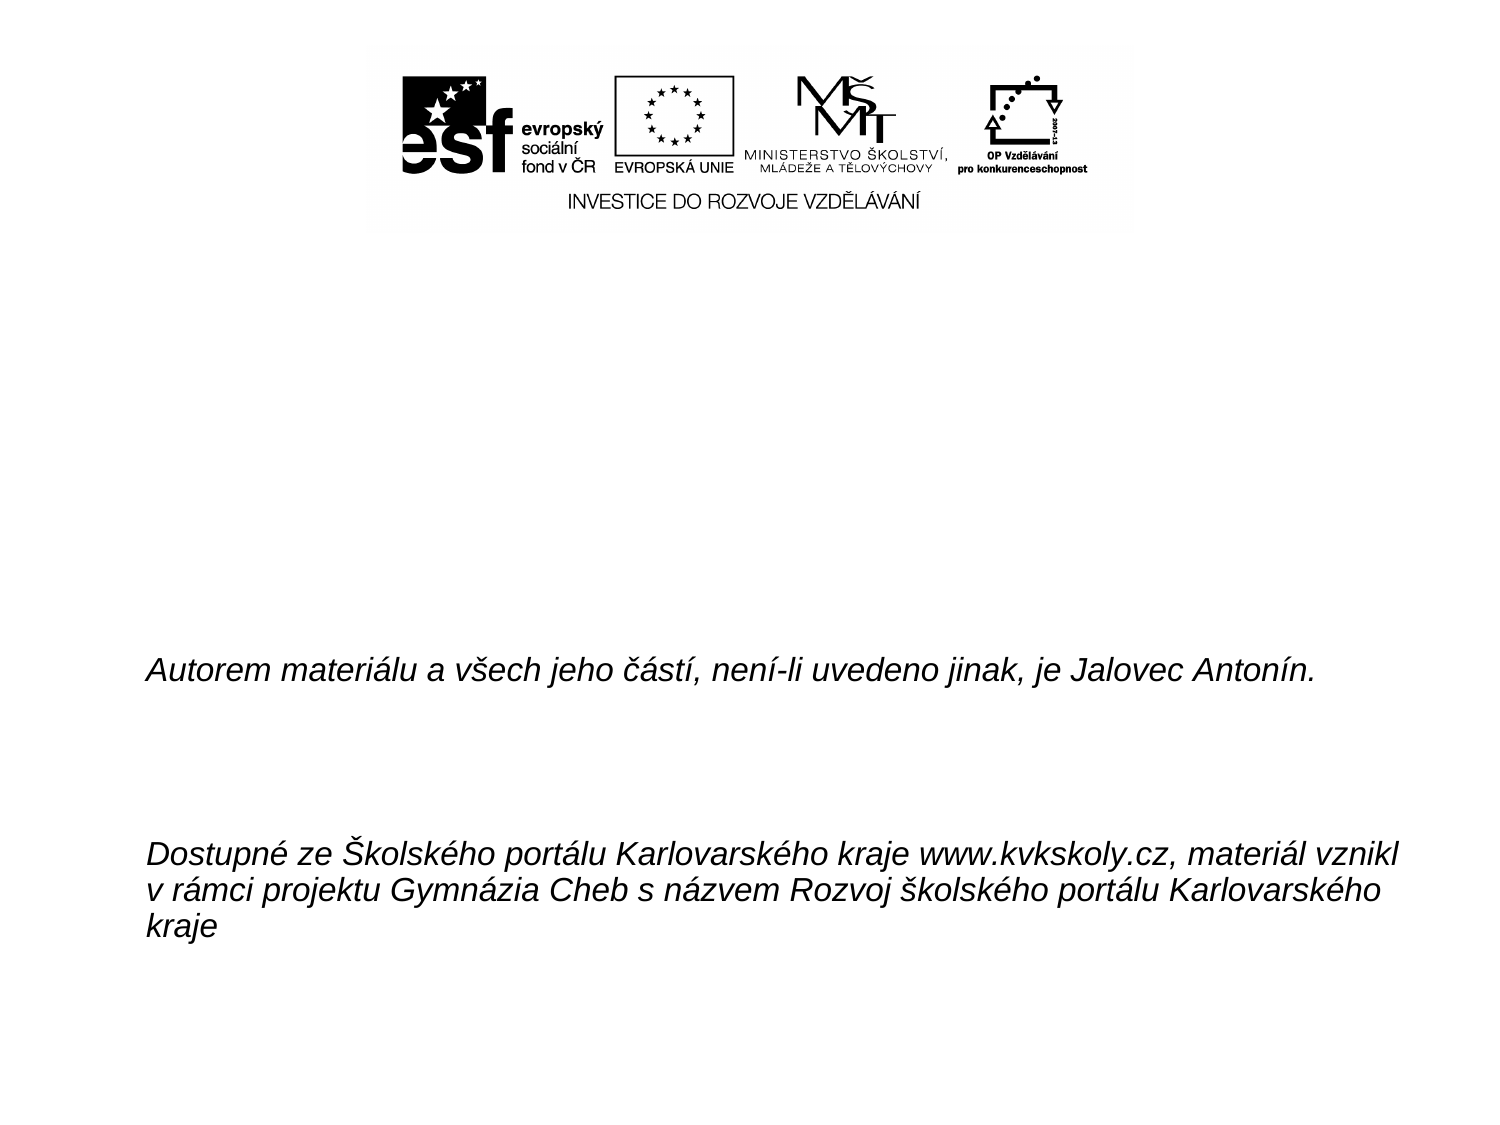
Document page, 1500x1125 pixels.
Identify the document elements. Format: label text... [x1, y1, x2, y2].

picture [366, 45, 1134, 233]
list Autorem materiálu a všech jeho částí, není-li uvedeno jinak, je Jalovec Antonín. Dostupné ze Školského portálu Karlovarského kraje www.kvkskoly.cz, materiál vznikl v rámci projektu Gymnázia Cheb s názvem Rozvoj školského portálu Karlovarského kraje [75, 262, 1426, 1006]
